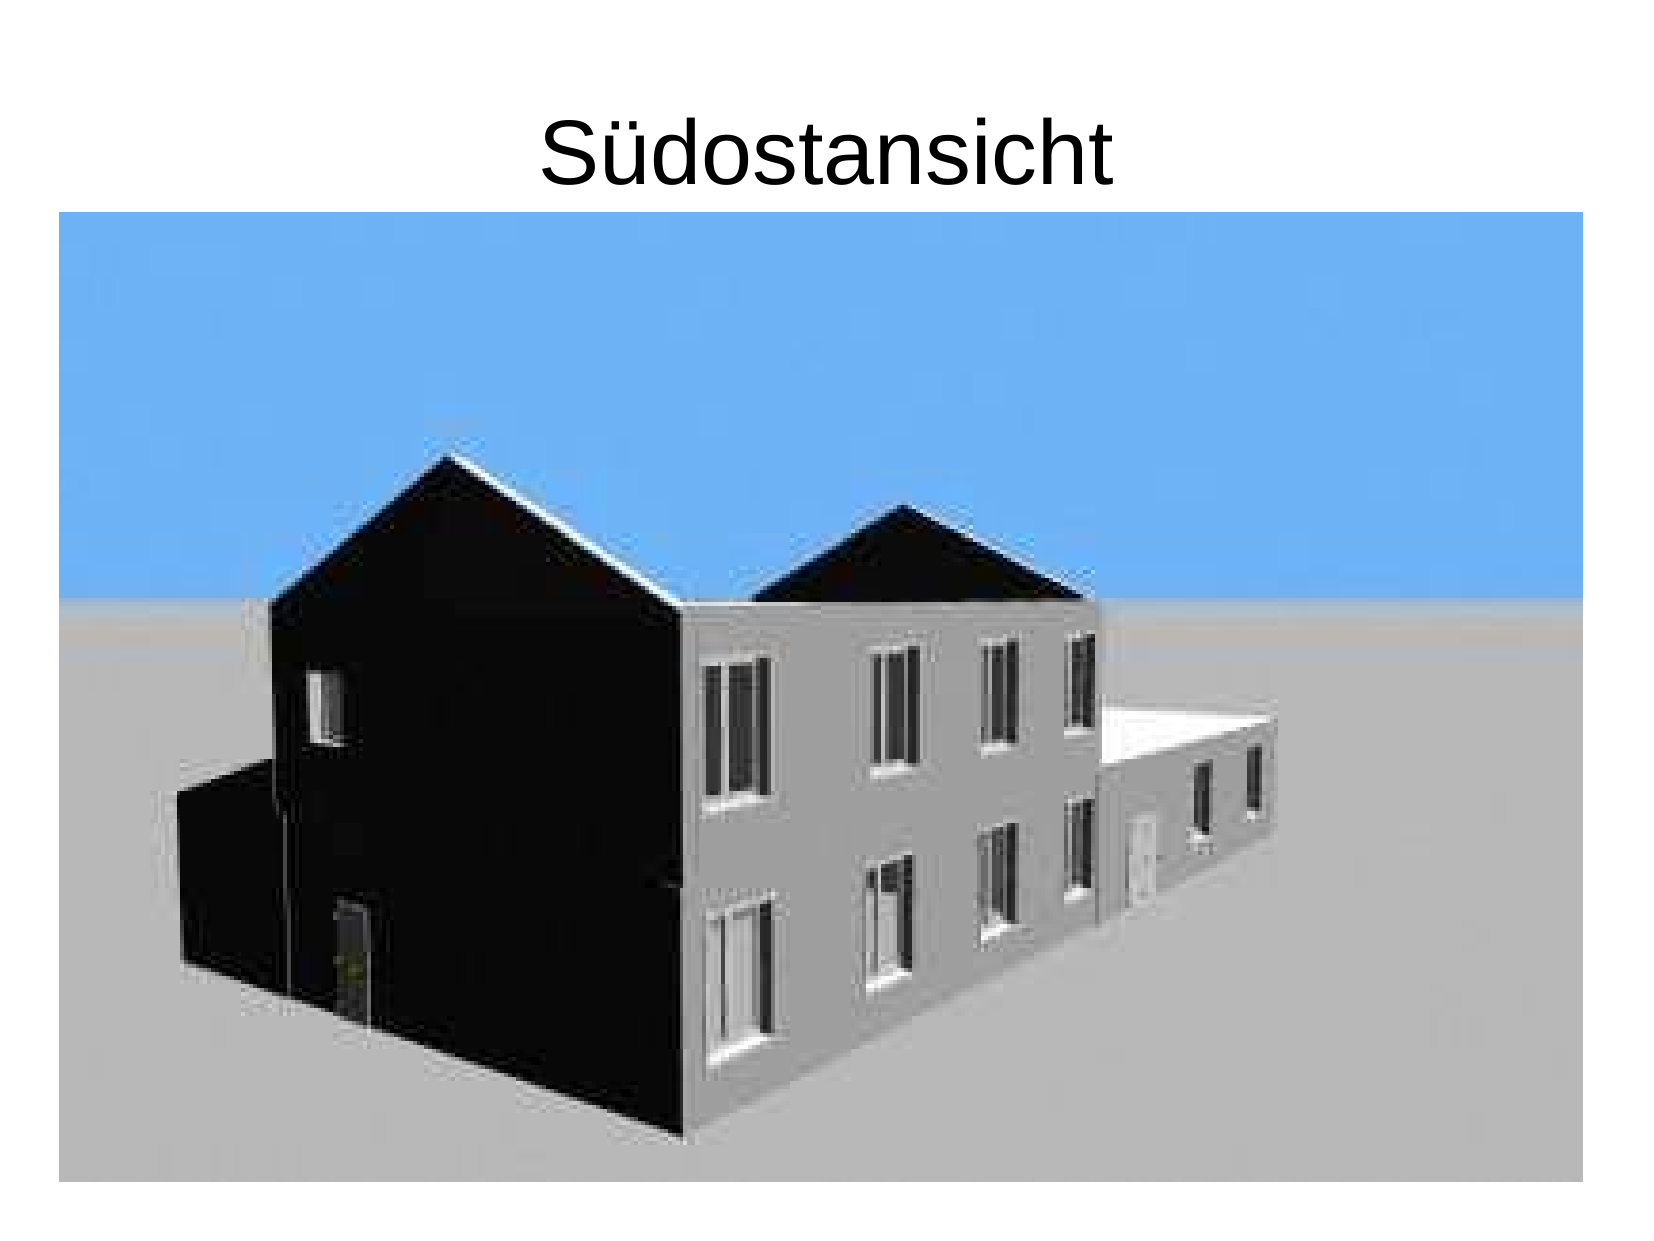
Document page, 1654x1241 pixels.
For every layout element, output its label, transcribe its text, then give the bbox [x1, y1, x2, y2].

title Südostansicht [82, 49, 1571, 212]
picture [59, 212, 1583, 1182]
